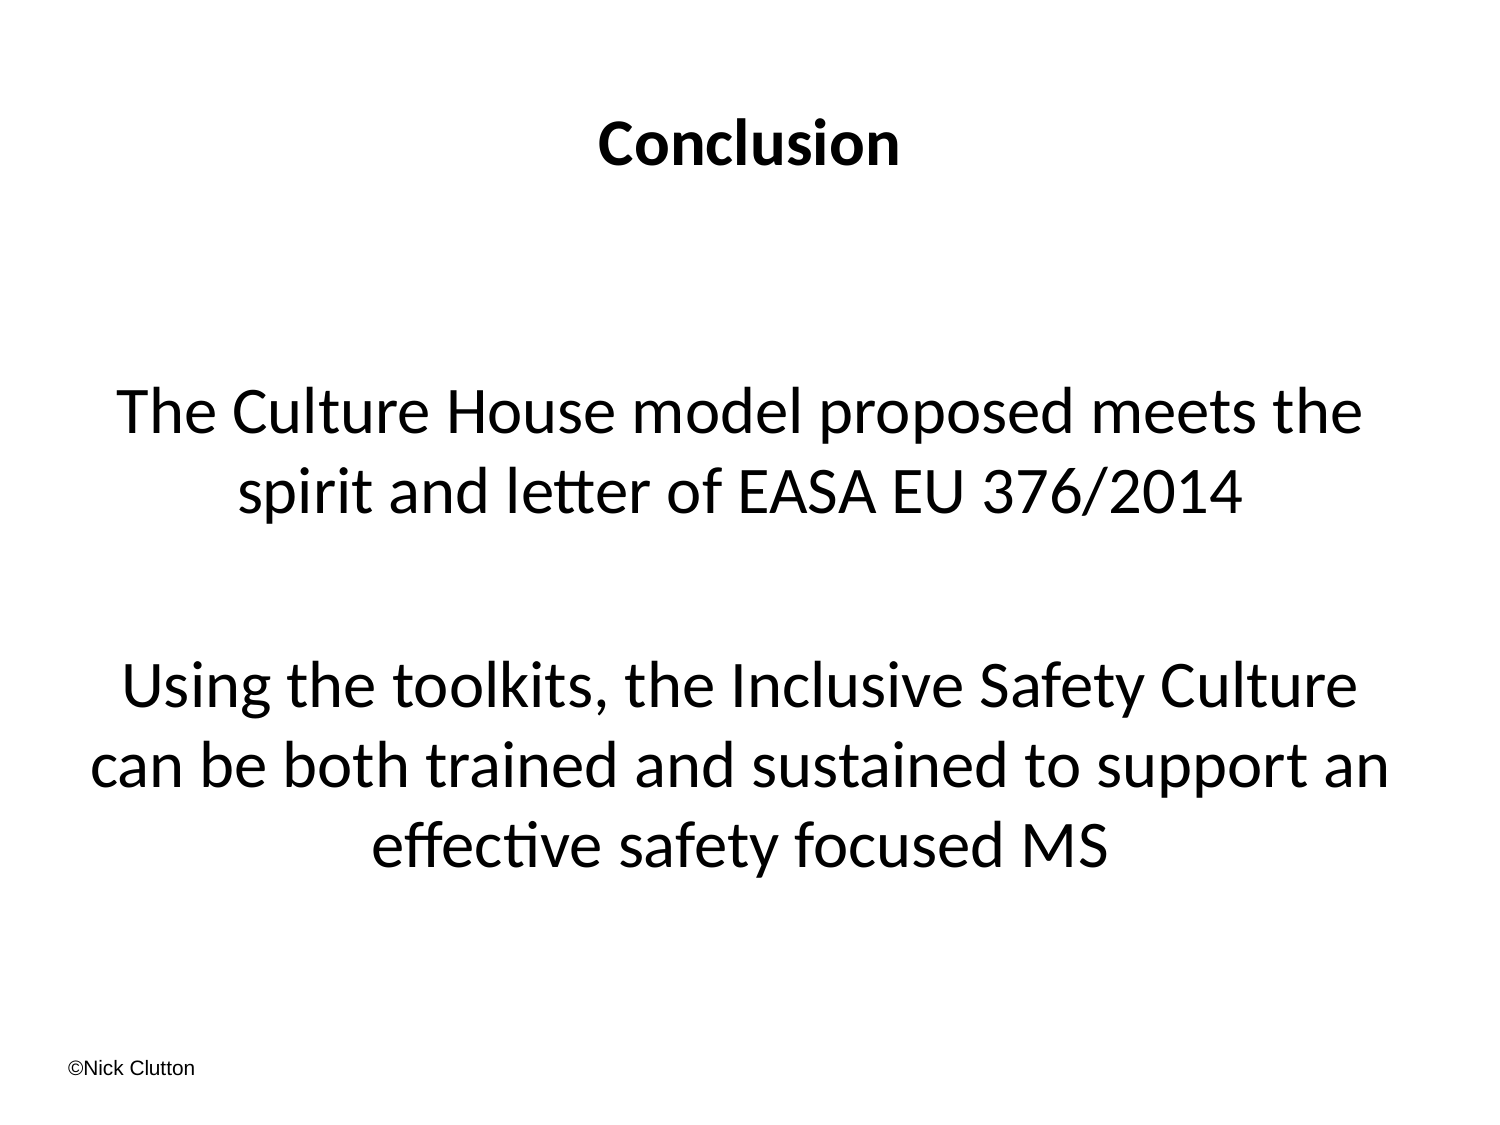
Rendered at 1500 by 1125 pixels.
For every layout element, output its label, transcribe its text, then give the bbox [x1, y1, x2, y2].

list The Culture House model proposed meets the spirit and letter of EASA EU 376/2014 Using the toolkits, the Inclusive Safety Culture can be both trained and sustained to support an effective safety focused MS [75, 262, 1426, 1005]
text_box ©Nick Clutton [53, 1046, 218, 1113]
title Conclusion [75, 45, 1426, 233]
